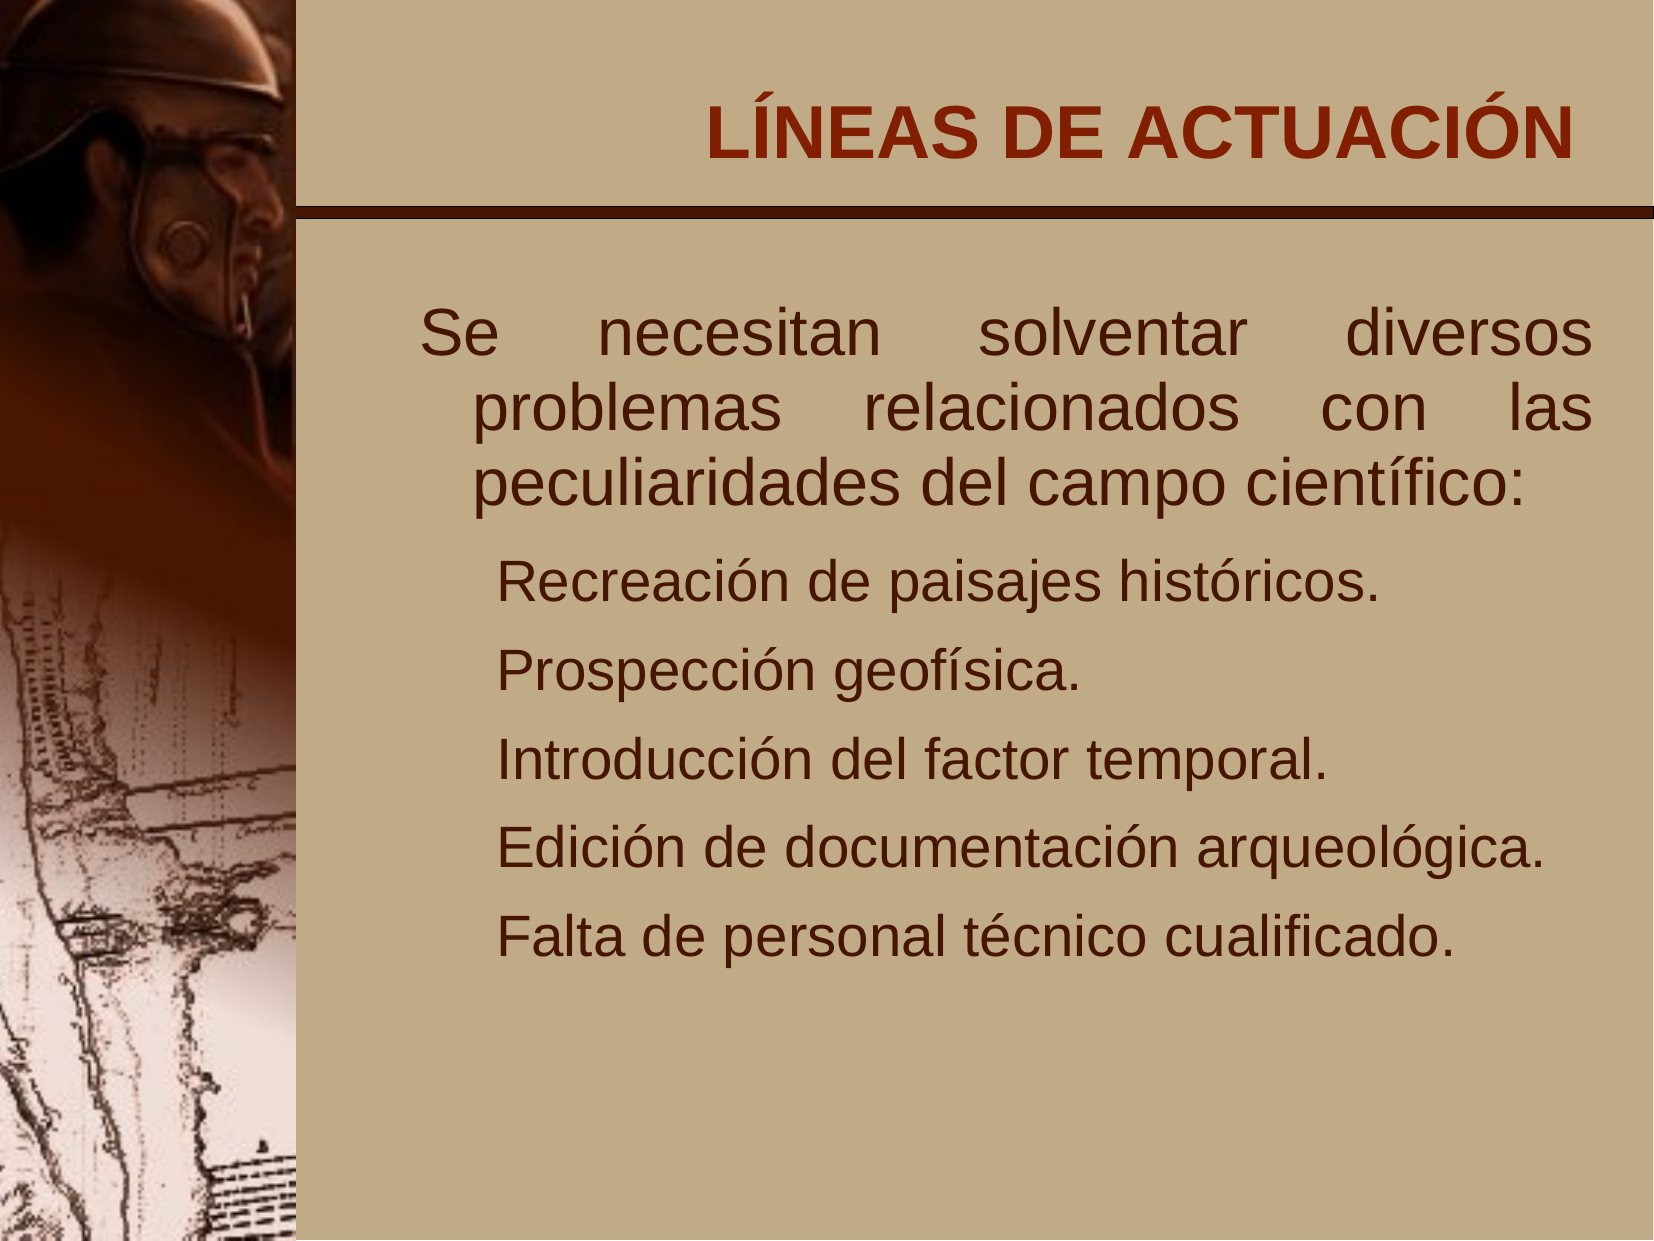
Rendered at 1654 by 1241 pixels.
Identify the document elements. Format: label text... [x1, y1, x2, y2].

title LÍNEAS DE ACTUACIÓN [88, 36, 1577, 230]
picture [0, 0, 296, 1241]
list Se necesitan solventar diversos problemas relacionados con las peculiaridades del campo científico: Recreación de paisajes históricos. Prospección geofísica. Introducción del factor temporal. Edición de documentación arqueológica. Falta de personal técnico cualificado. [401, 295, 1595, 1182]
